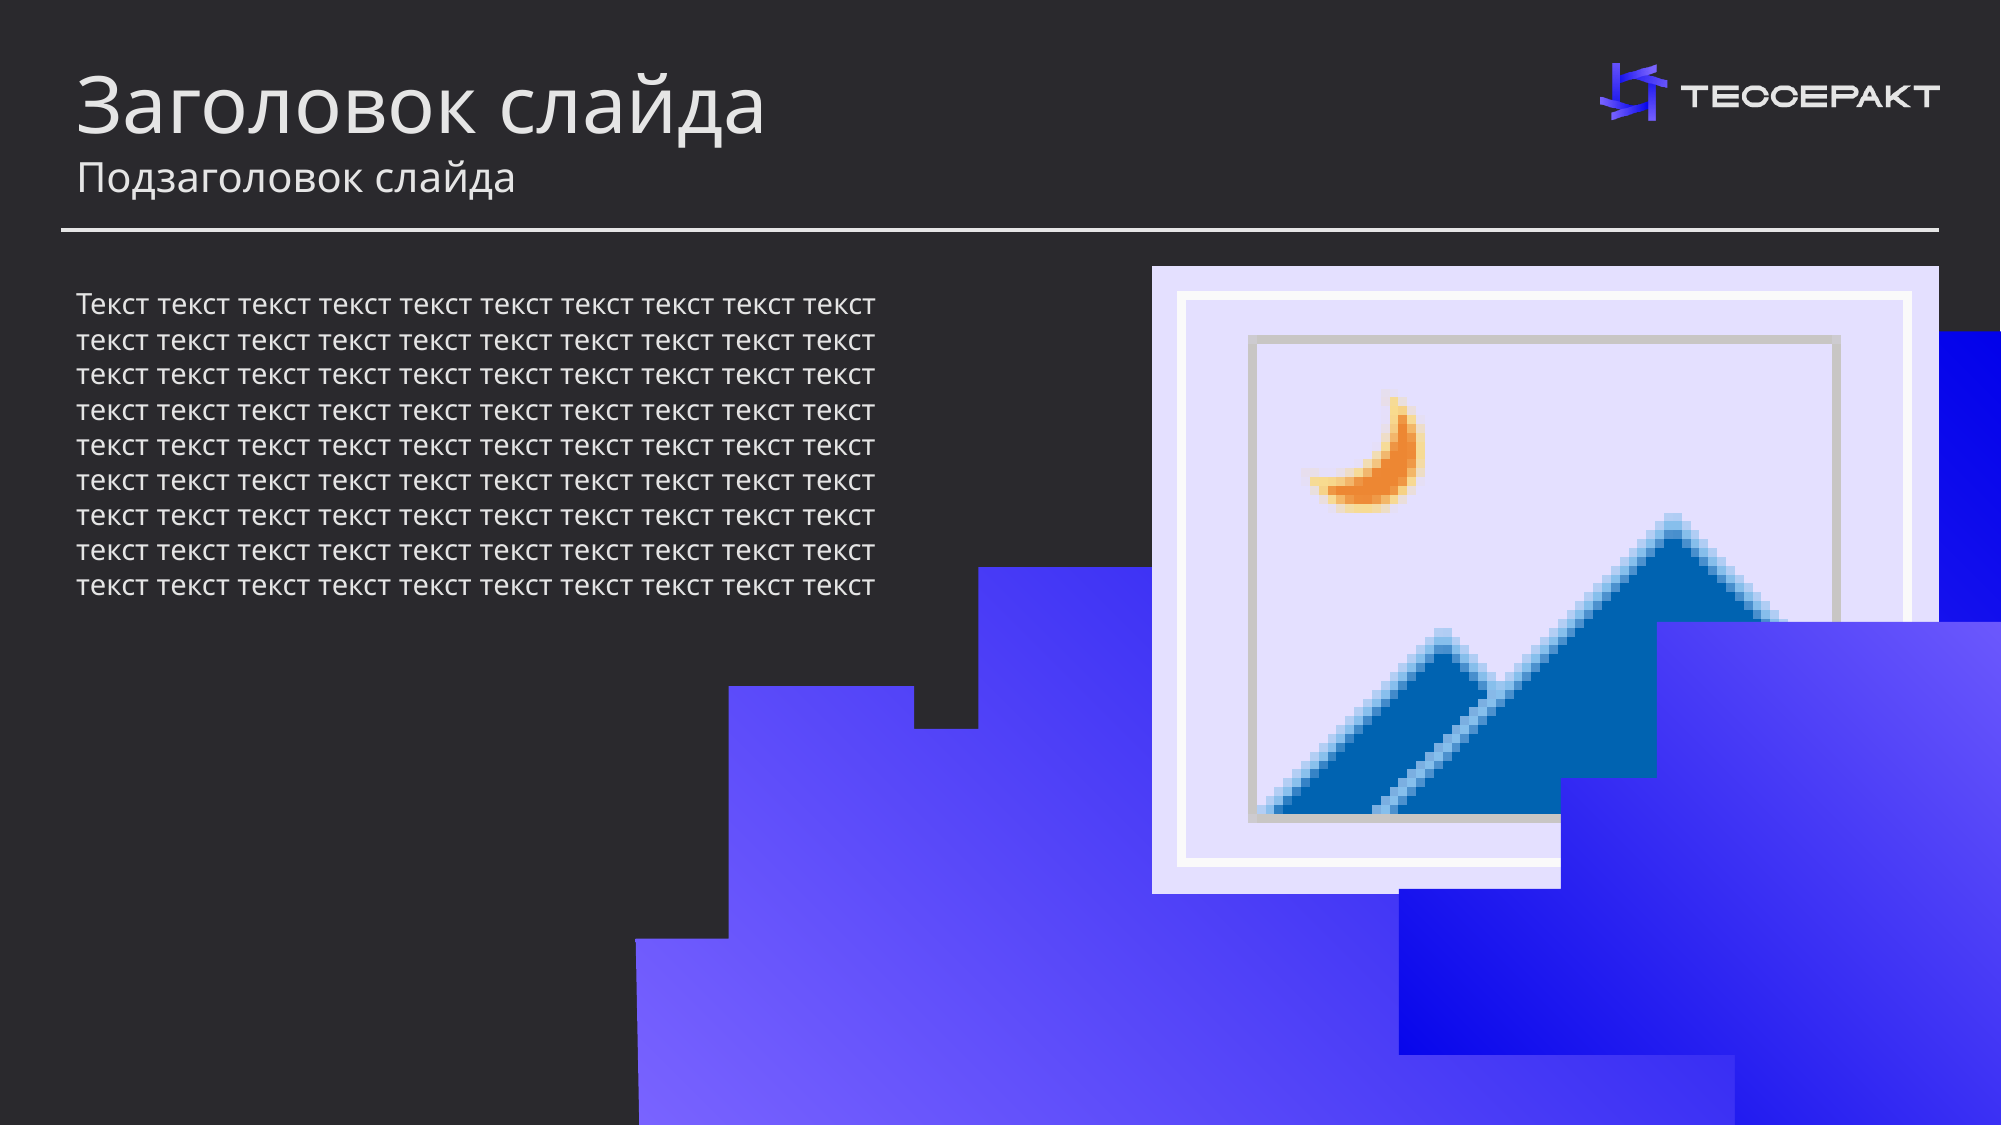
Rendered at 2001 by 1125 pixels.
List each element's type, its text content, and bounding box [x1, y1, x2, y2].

picture [1600, 63, 1940, 121]
list Текст текст текст текст текст текст текст текст текст текст текст текст текст текст текст текст текст текст текст текст текст текст текст текст текст текст текст текст текст текст текст текст текст текст текст текст текст текст текст текст текст текст текст текст текст текст текст текст текст текст текст текст текст текст текст текст текст текст текст текст текст текст текст текст текст текст текст текст текст текст текст текст текст текст текст текст текст текст текст текст текст текст текст текст текст текст текст текст текст текст [61, 278, 971, 641]
list Подзаголовок слайда [61, 152, 768, 237]
picture [1151, 265, 1939, 894]
text_box [1398, 621, 2000, 1125]
table_cell 1 [870, 686, 1311, 1125]
title Заголовок слайда [60, 63, 1445, 159]
